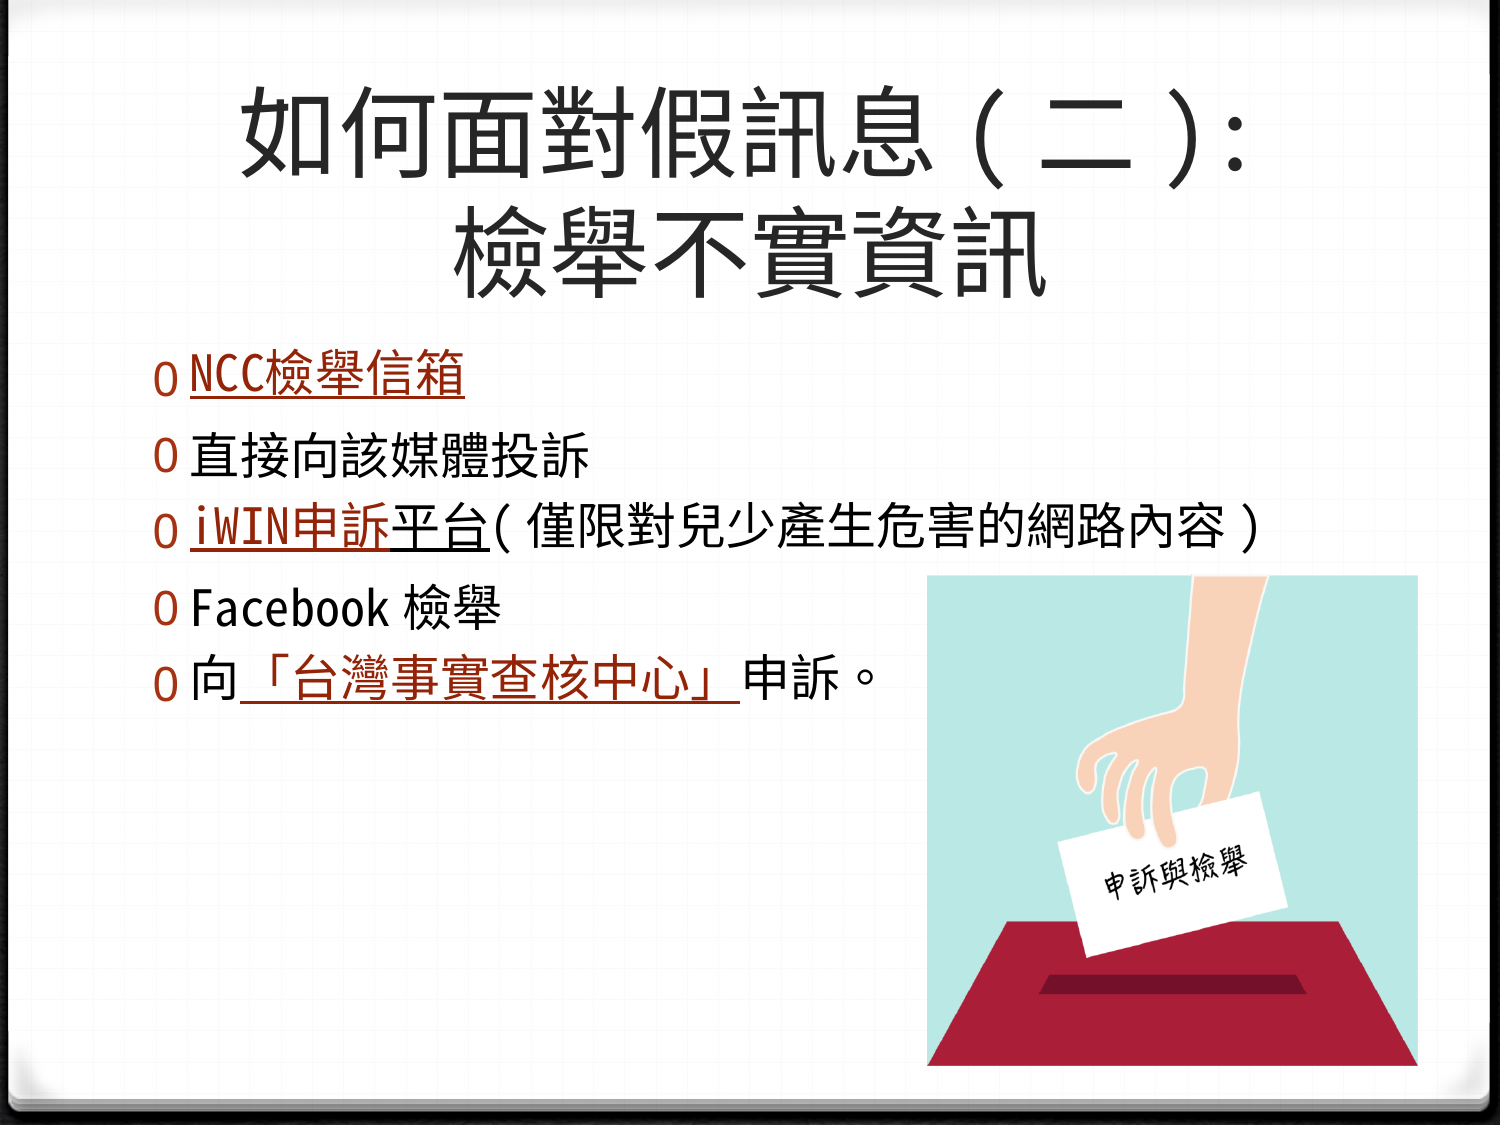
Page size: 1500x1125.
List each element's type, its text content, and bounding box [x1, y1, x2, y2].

title 如何面對假訊息(二): 檢舉不實資訊 [90, 71, 1410, 309]
list NCC檢舉信箱 直接向該媒體投訴 iWIN申訴平台(僅限對兒少產生危害的網路內容) Facebook檢舉 向「台灣事實查核中心」申訴。 [137, 334, 1363, 728]
picture [0, 0, 1500, 1125]
